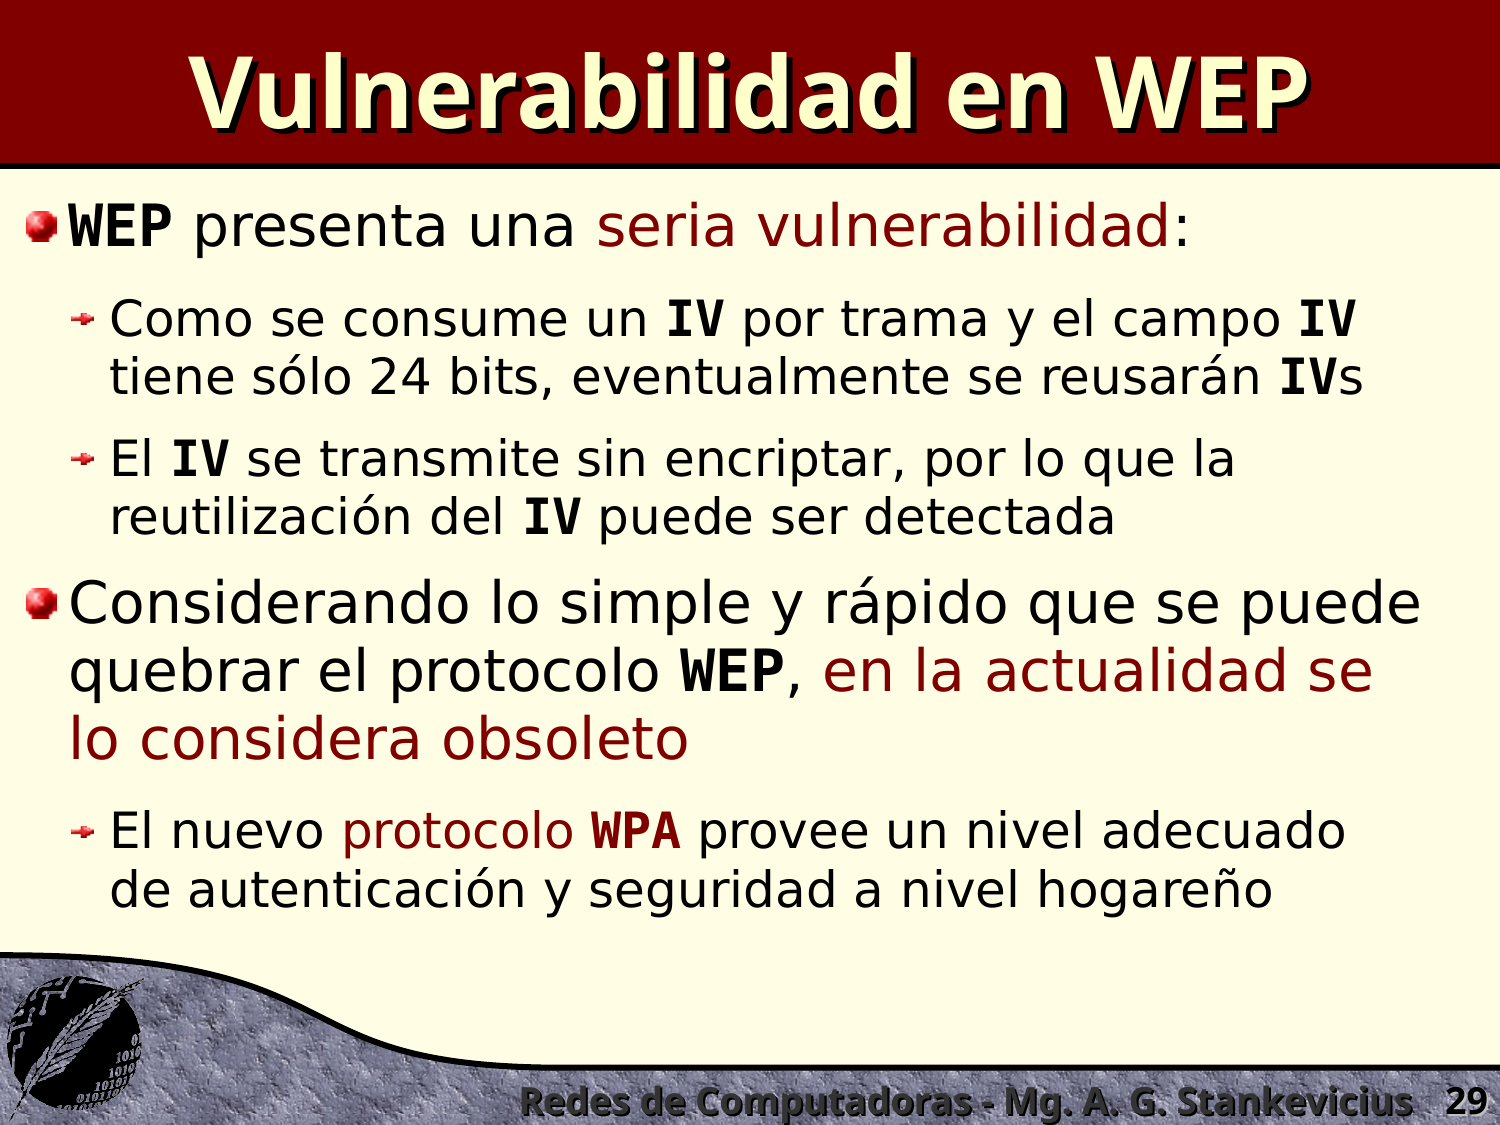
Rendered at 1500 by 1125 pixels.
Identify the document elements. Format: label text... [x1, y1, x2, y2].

picture [0, 959, 1500, 1125]
picture [790, 1100, 795, 1110]
picture [1047, 1100, 1054, 1110]
title Vulnerabilidad en WEP [15, 5, 1485, 160]
list WEP presenta una seria vulnerabilidad: Como se consume un IV por trama y el campo IV tiene sólo 24 bits, eventualmente se reusarán IVs El IV se transmite sin encriptar, por lo que la reutilización del IV puede ser detectada Considerando lo simple y rápido que se puede quebrar el protocolo WEP, en la actualidad se lo considera obsoleto El nuevo protocolo WPA provee un nivel adecuado de autenticación y seguridad a nivel hogareño [11, 192, 1486, 922]
